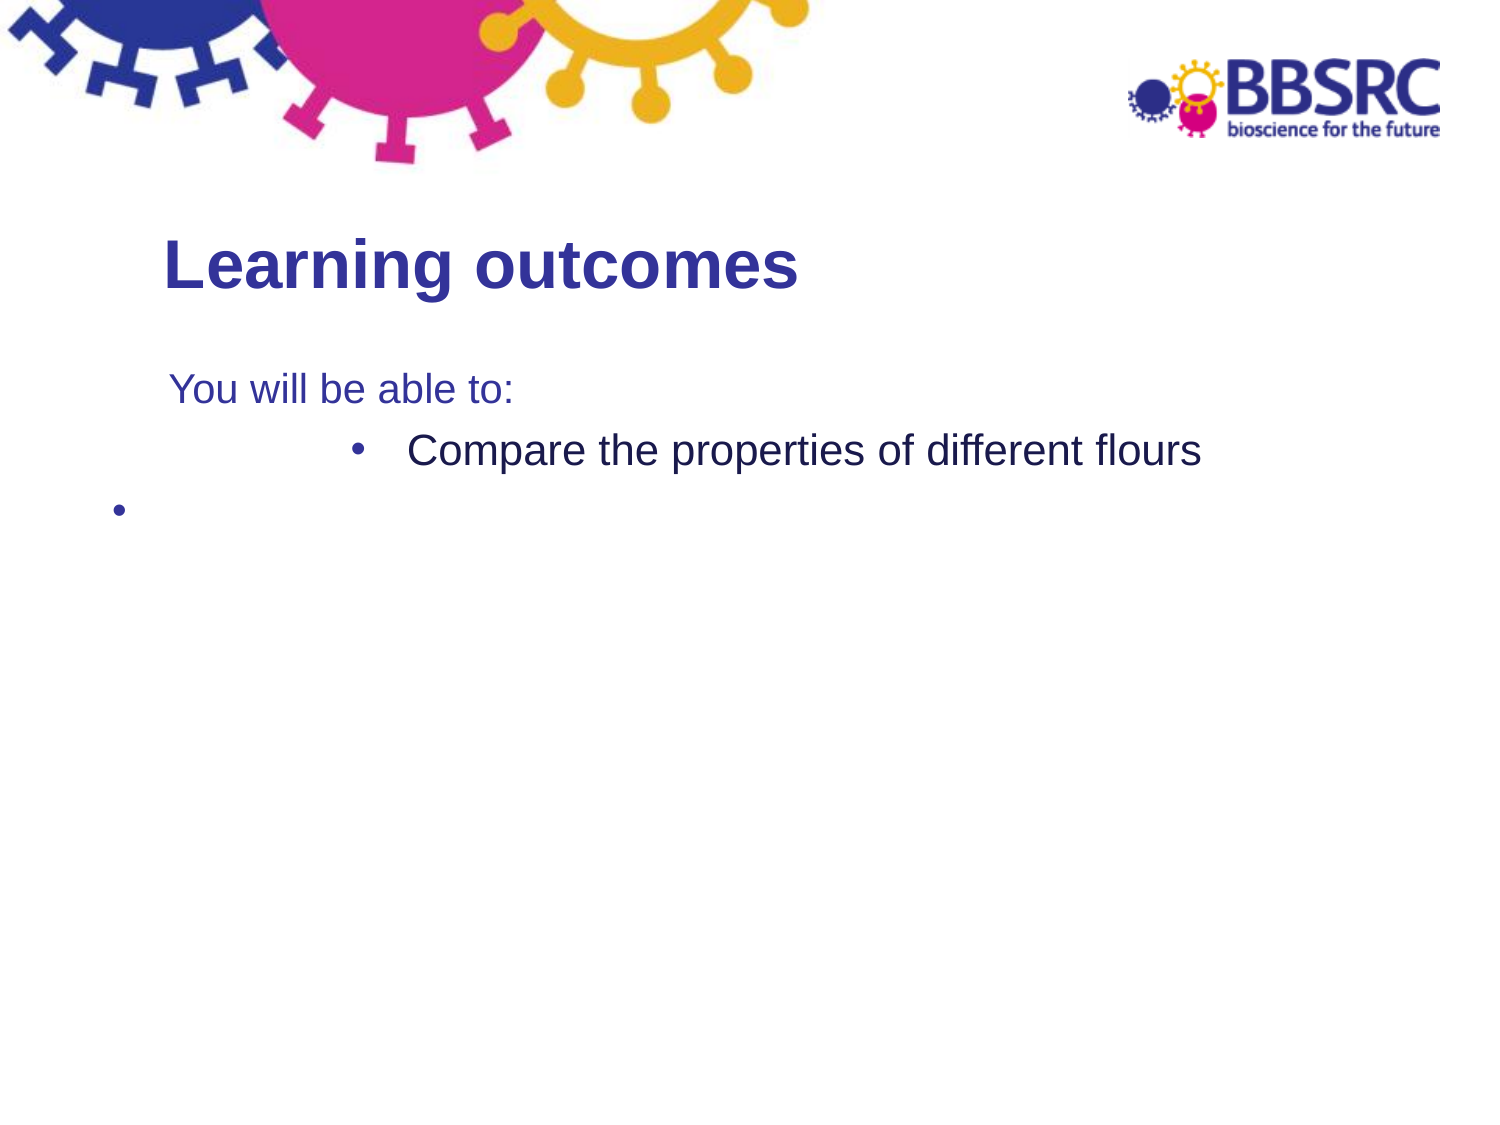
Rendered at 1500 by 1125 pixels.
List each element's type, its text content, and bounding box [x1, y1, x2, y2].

list Learning outcomes [112, 219, 1377, 303]
list You will be able to: Compare the properties of different flours [112, 361, 1412, 1047]
